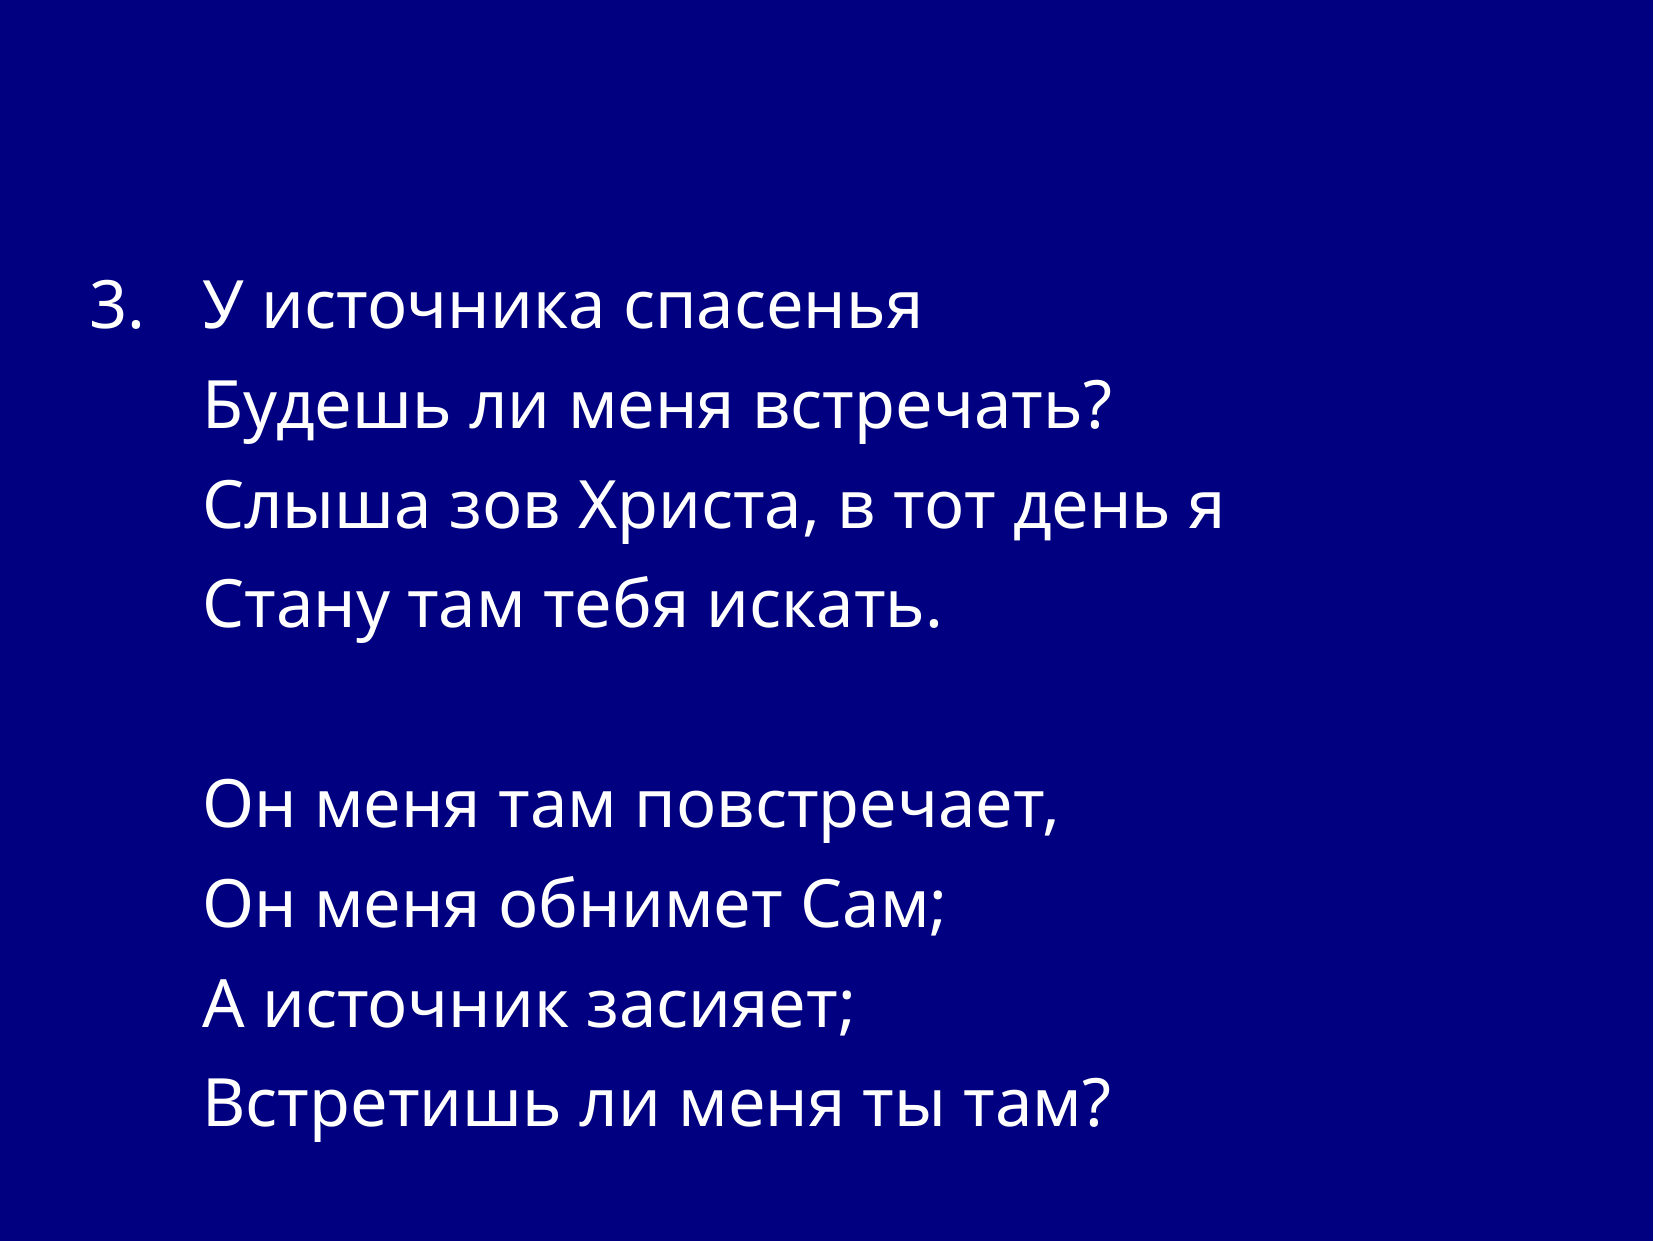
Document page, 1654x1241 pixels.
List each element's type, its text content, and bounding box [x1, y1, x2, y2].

text_box 3. У источника спасенья Будешь ли меня встречать? Слыша зов Христа, в тот день я Стану там тебя искать. Он меня там повстречает, Он меня обнимет Сам; А источник засияет; Встретишь ли меня ты там? [75, 150, 1576, 1163]
